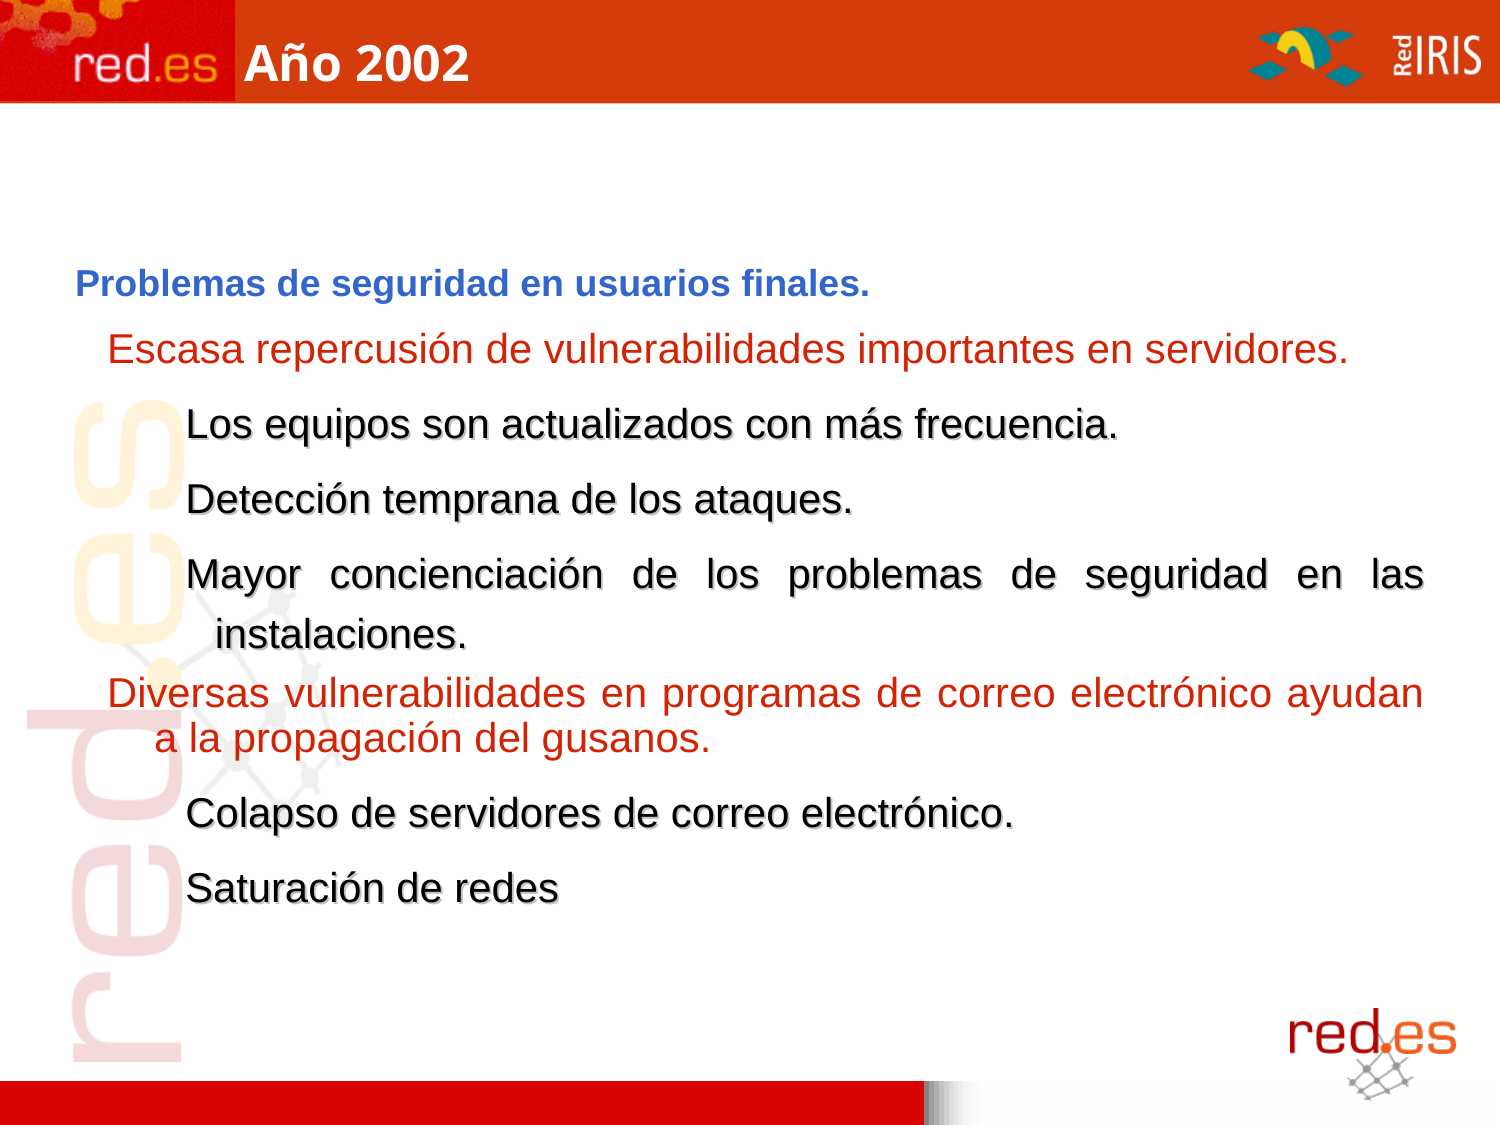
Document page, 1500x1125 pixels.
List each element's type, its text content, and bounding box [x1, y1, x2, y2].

picture [27, 400, 345, 1062]
picture [0, 1008, 1500, 1125]
picture [1412, 27, 1481, 87]
list Problemas de seguridad en usuarios finales. Escasa repercusión de vulnerabilidades importantes en servidores. Los equipos son actualizados con más frecuencia. Detección temprana de los ataques. Mayor concienciación de los problemas de seguridad en las instalaciones. Diversas vulnerabilidades en programas de correo electrónico ayudan a la propagación del gusanos. Colapso de servidores de correo electrónico. Saturación de redes [75, 262, 1426, 1005]
title Año 2002 [244, 0, 1412, 128]
picture [0, 0, 235, 101]
